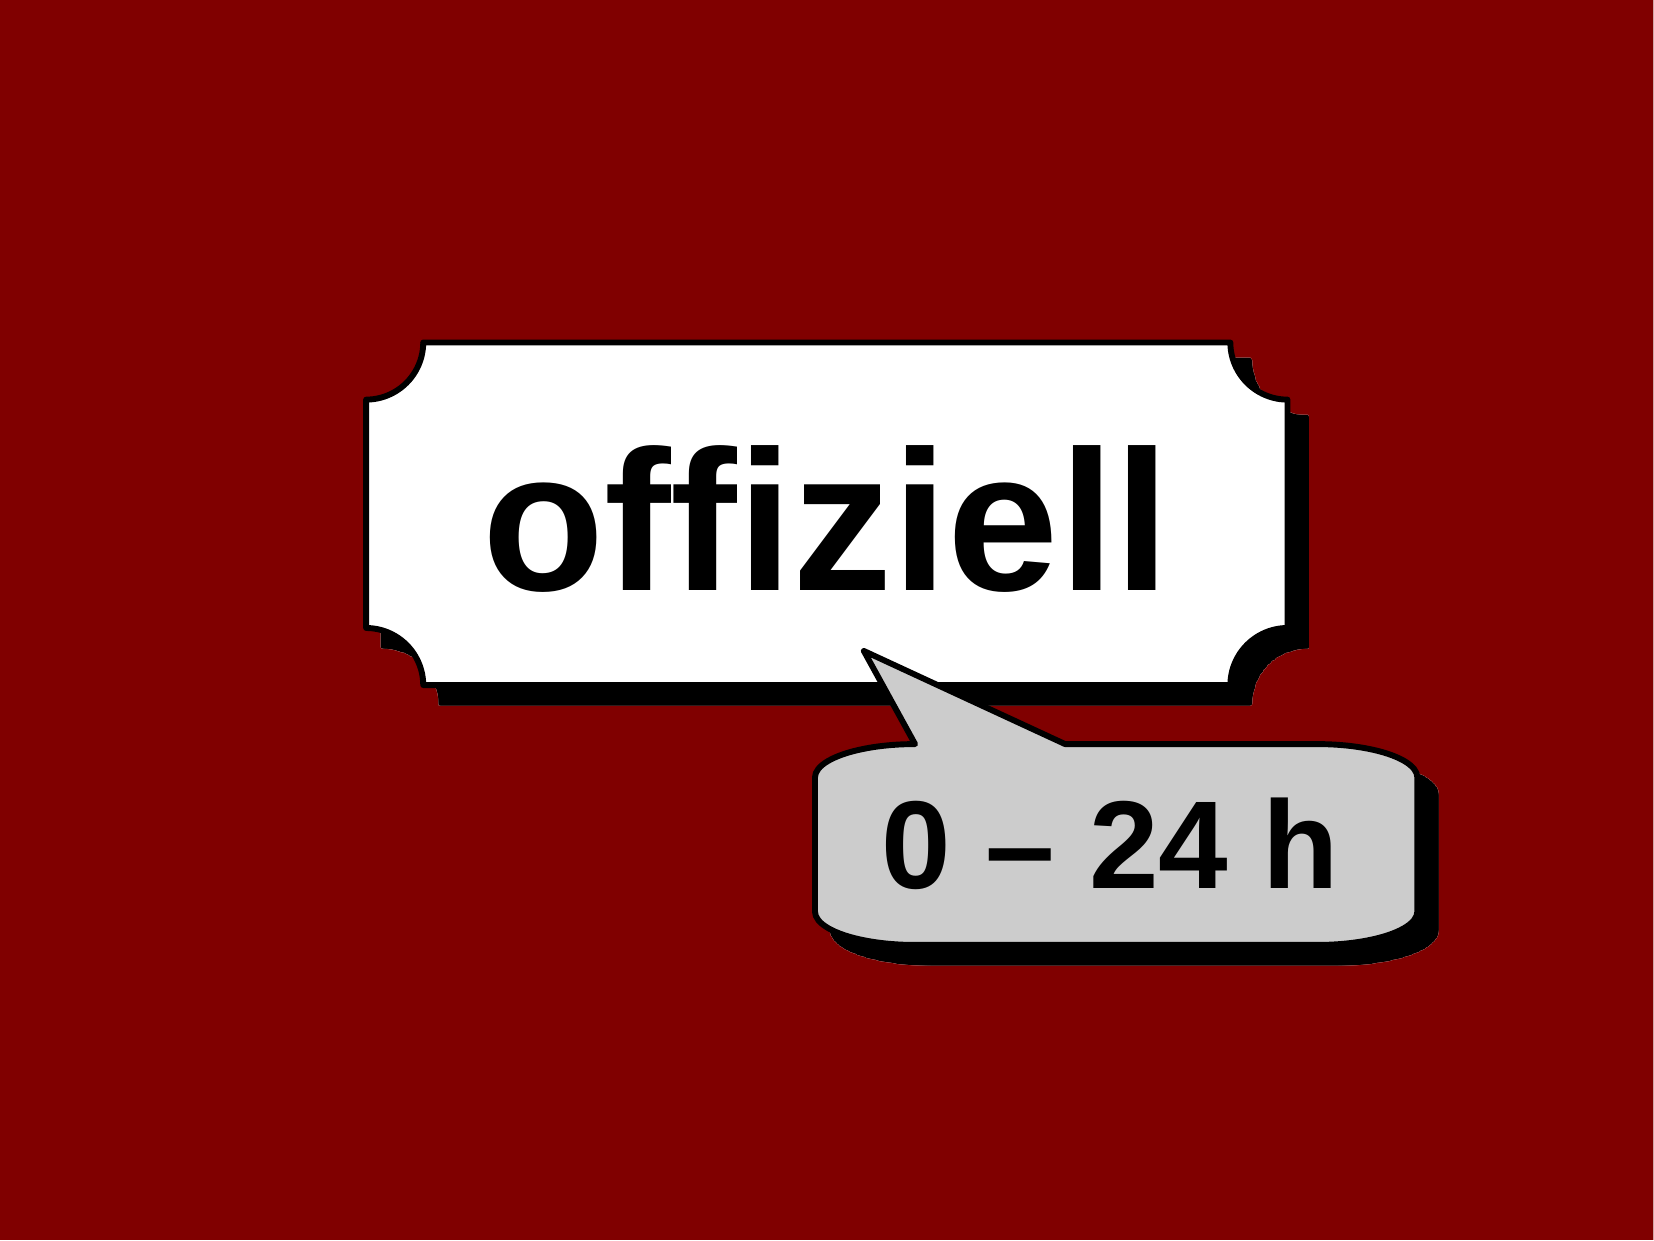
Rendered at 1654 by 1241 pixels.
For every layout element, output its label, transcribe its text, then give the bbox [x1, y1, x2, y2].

text_box 0 – 24 h [826, 767, 1394, 929]
text_box [366, 342, 1418, 945]
text_box offiziell [425, 401, 1229, 650]
